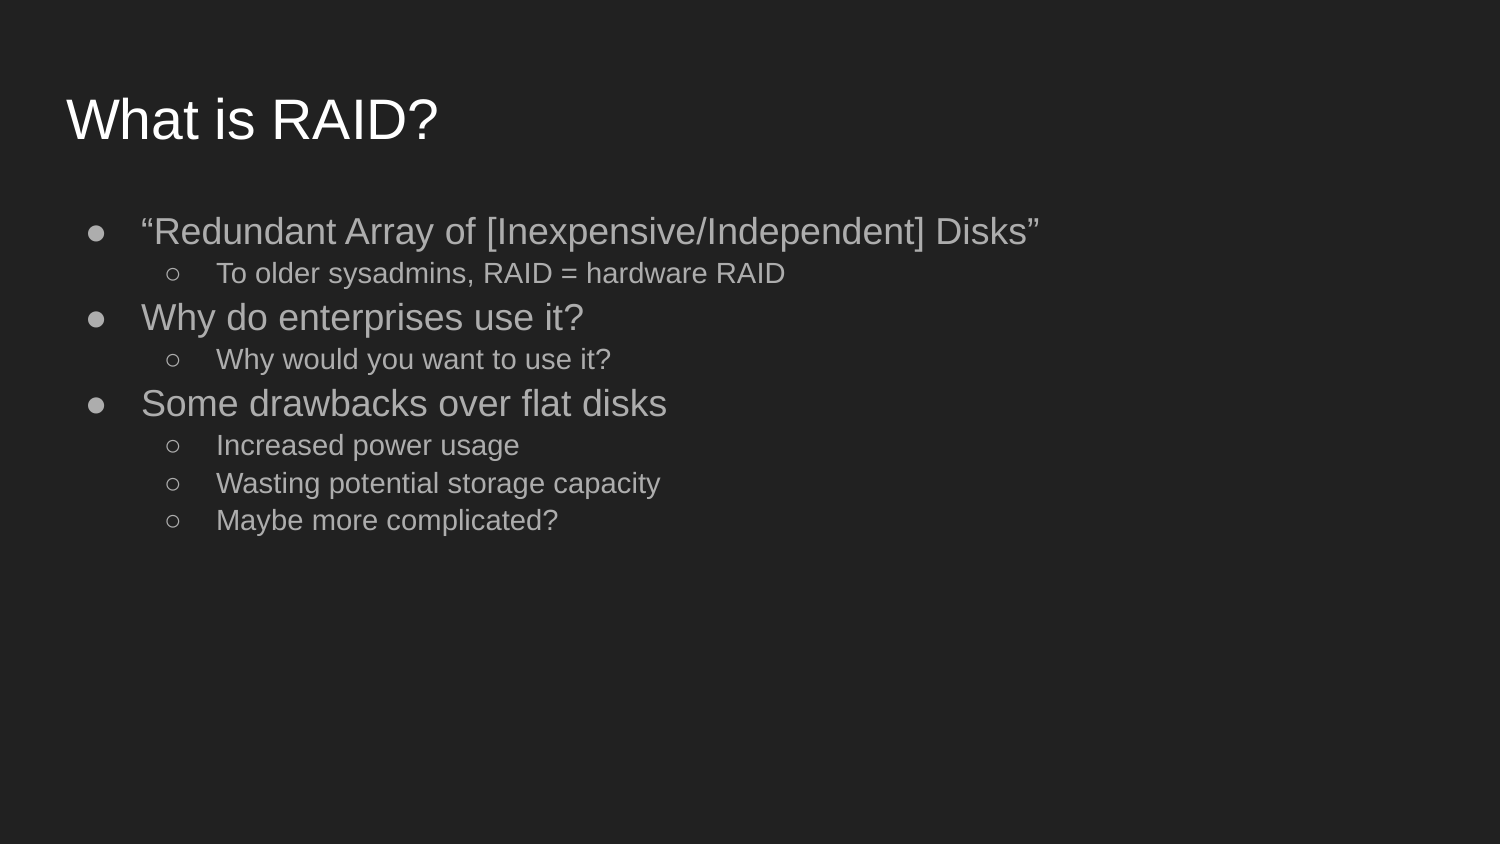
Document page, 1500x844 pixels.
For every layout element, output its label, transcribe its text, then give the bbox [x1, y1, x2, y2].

title What is RAID? [51, 72, 1449, 167]
list “Redundant Array of [Inexpensive/Independent] Disks” To older sysadmins, RAID = hardware RAID Why do enterprises use it? Why would you want to use it? Some drawbacks over flat disks Increased power usage Wasting potential storage capacity Maybe more complicated? [51, 189, 1449, 750]
